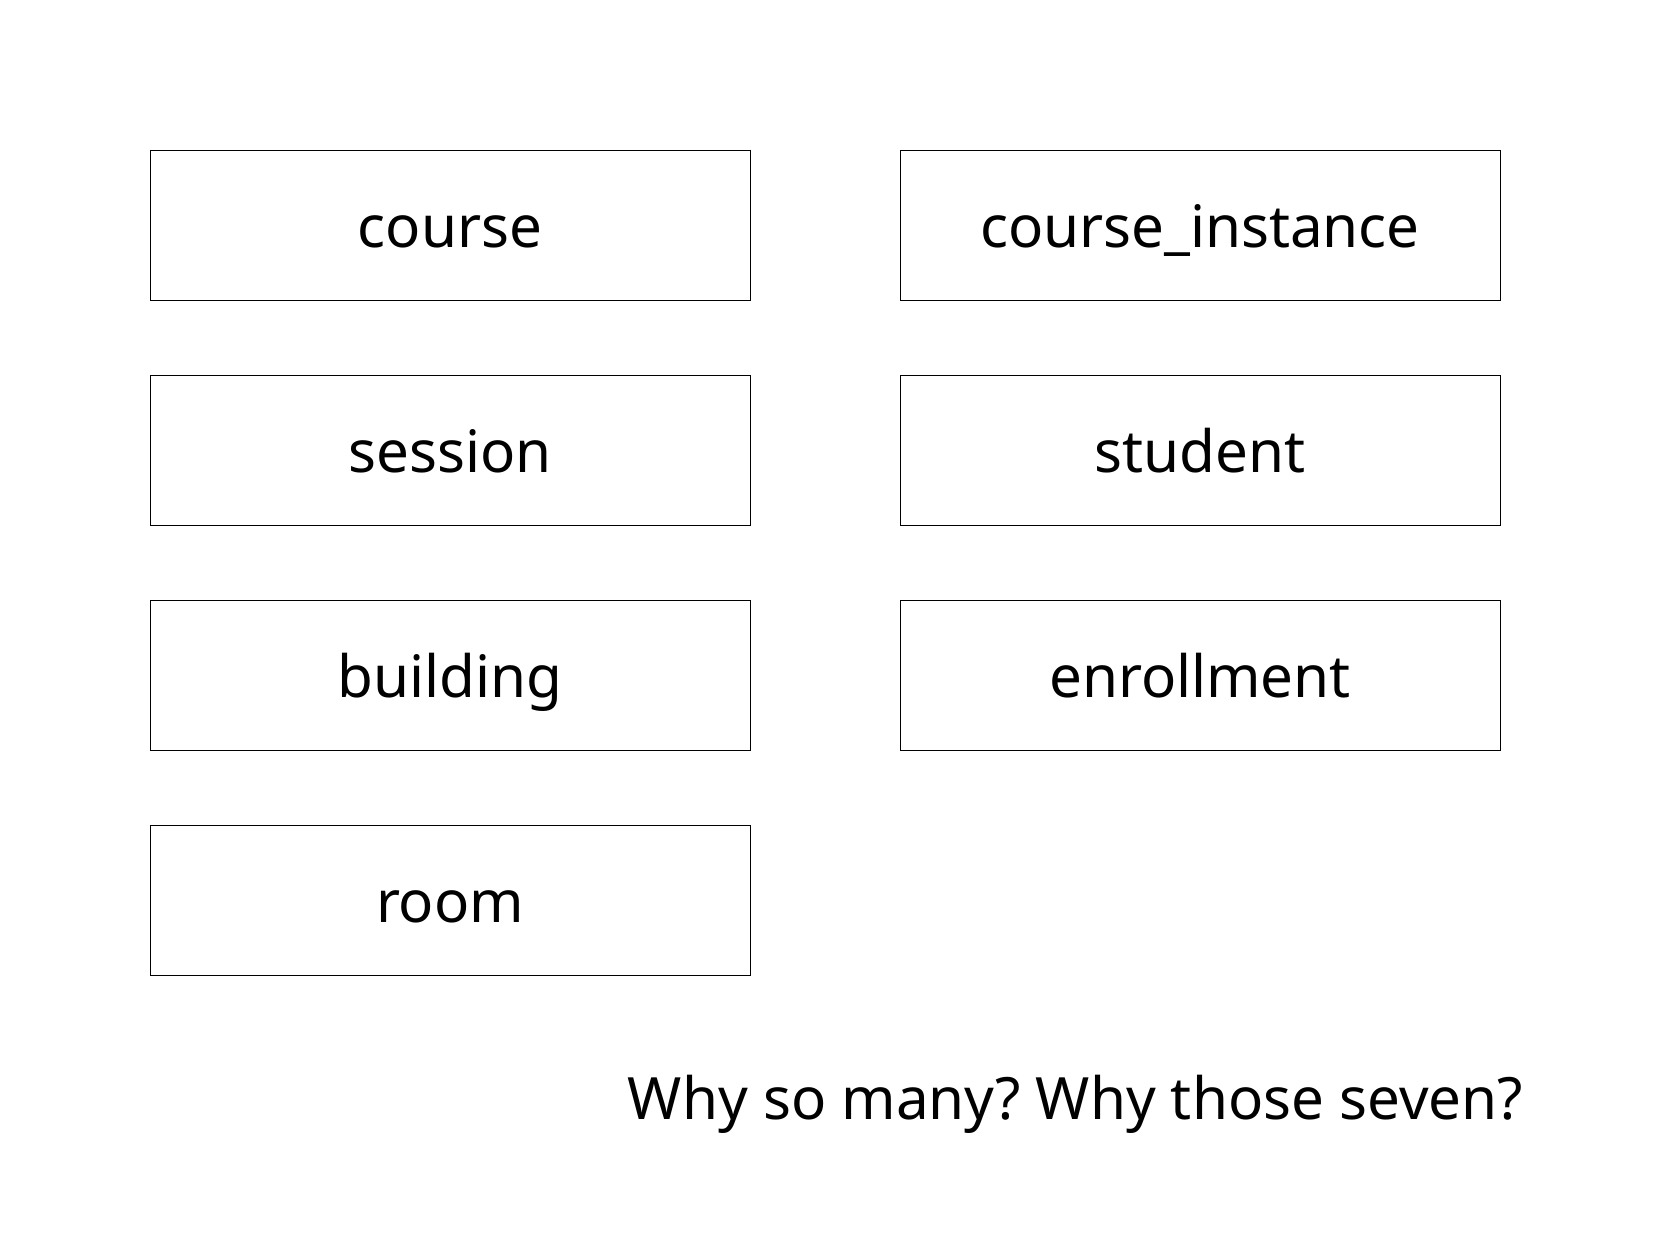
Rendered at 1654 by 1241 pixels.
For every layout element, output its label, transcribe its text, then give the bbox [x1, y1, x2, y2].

text_box student [900, 375, 1501, 526]
text_box session [150, 375, 751, 526]
text_box Why so many? Why those seven? [300, 1050, 1538, 1136]
text_box course [150, 150, 751, 301]
text_box building [150, 600, 751, 751]
text_box course_instance [900, 150, 1501, 301]
text_box enrollment [900, 600, 1501, 751]
text_box room [150, 825, 751, 976]
